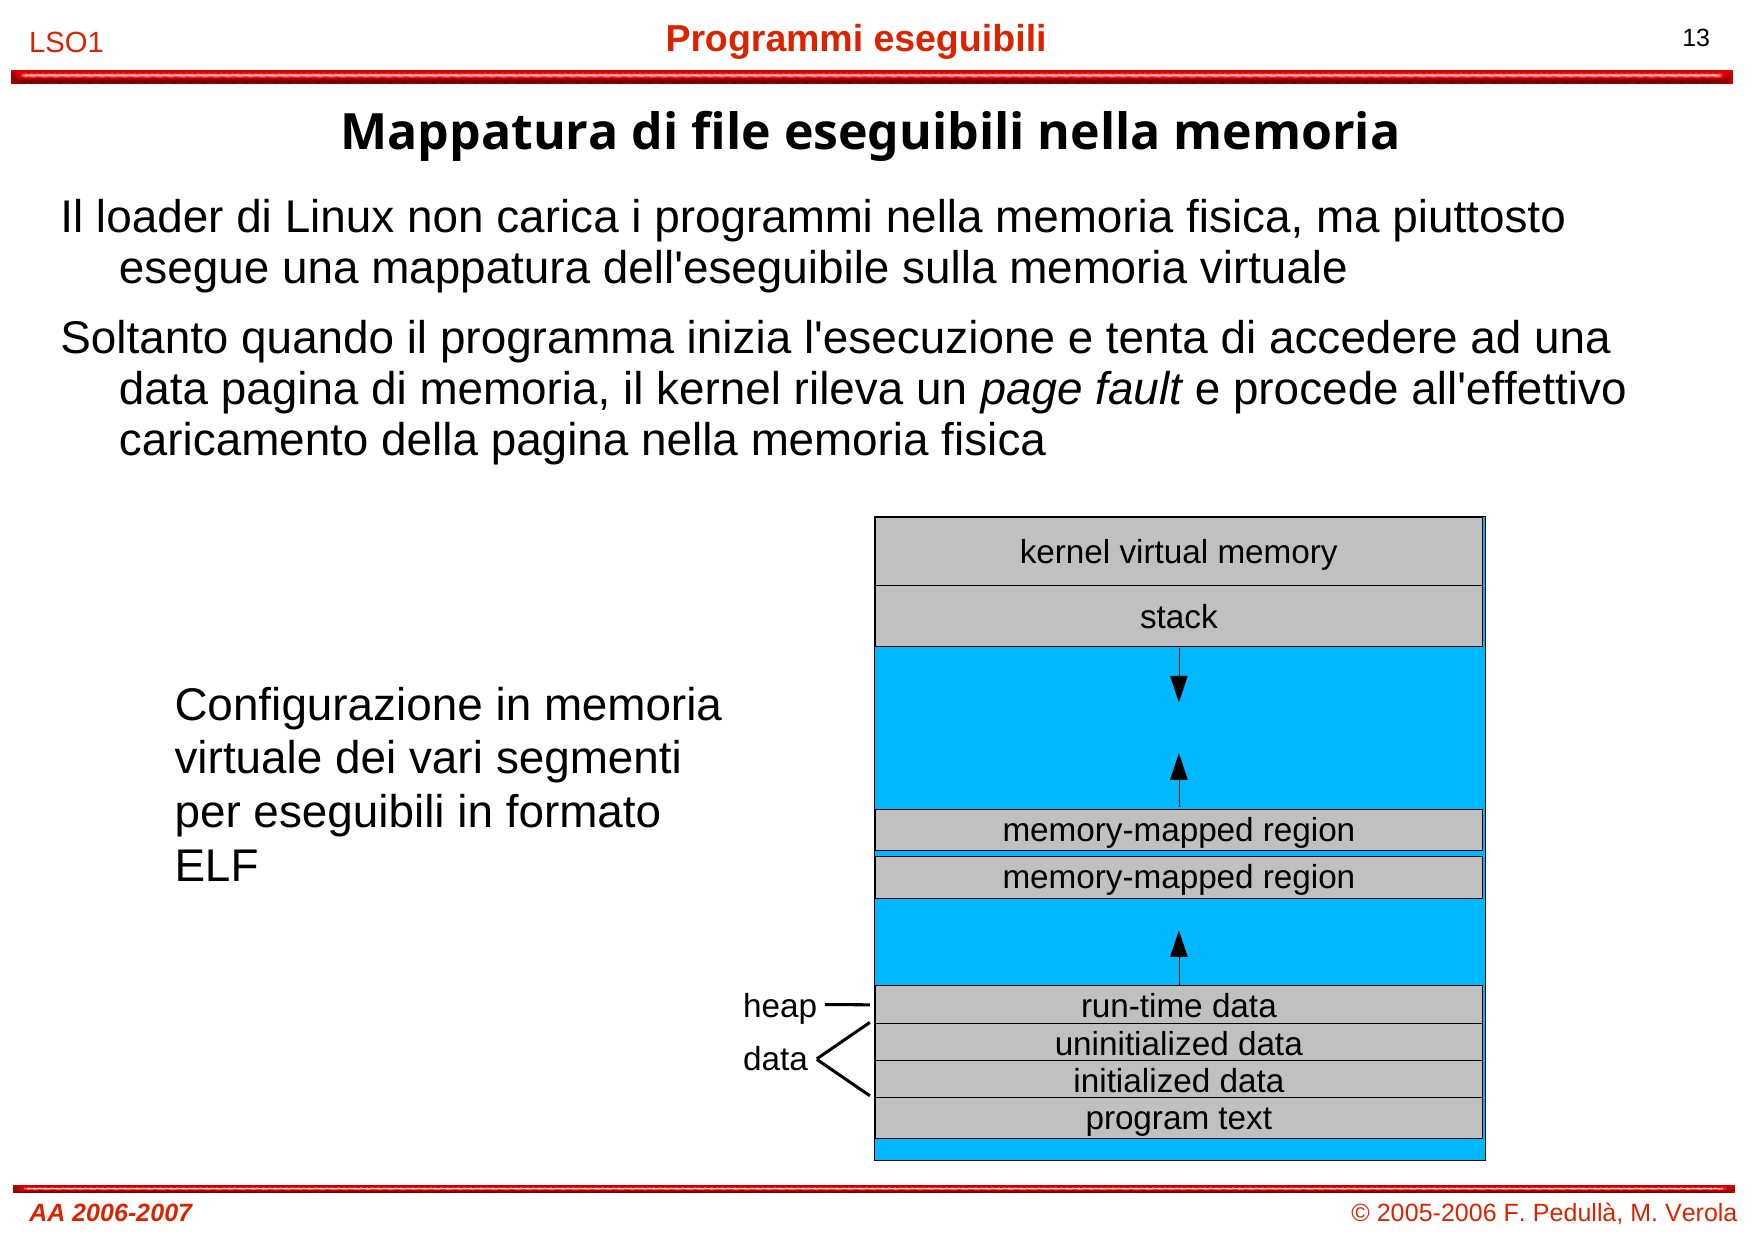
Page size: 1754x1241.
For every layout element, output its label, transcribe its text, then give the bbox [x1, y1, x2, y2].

text_box program text [875, 1097, 1483, 1139]
list Il loader di Linux non carica i programmi nella memoria fisica, ma piuttosto esegue una mappatura dell'eseguibile sulla memoria virtuale Soltanto quando il programma inizia l'esecuzione e tenta di accedere ad una data pagina di memoria, il kernel rileva un page fault e procede all'effettivo caricamento della pagina nella memoria fisica [40, 182, 1678, 504]
title Mappatura di file eseguibili nella memoria [306, 84, 1448, 180]
text_box uninitialized data [875, 1023, 1483, 1060]
text_box Configurazione in memoria virtuale dei vari segmenti per eseguibili in formato ELF [164, 605, 733, 962]
text_box stack [875, 585, 1483, 647]
text_box kernel virtual memory [875, 517, 1483, 585]
picture [13, 1185, 1735, 1193]
text_box memory-mapped region [875, 809, 1483, 851]
text_box heap [743, 985, 818, 1028]
picture [11, 70, 1733, 84]
text_box initialized data [875, 1060, 1483, 1097]
text_box memory-mapped region [875, 856, 1483, 899]
text_box run-time data [875, 985, 1483, 1023]
text_box [874, 516, 1486, 1161]
text_box data [743, 1038, 808, 1081]
